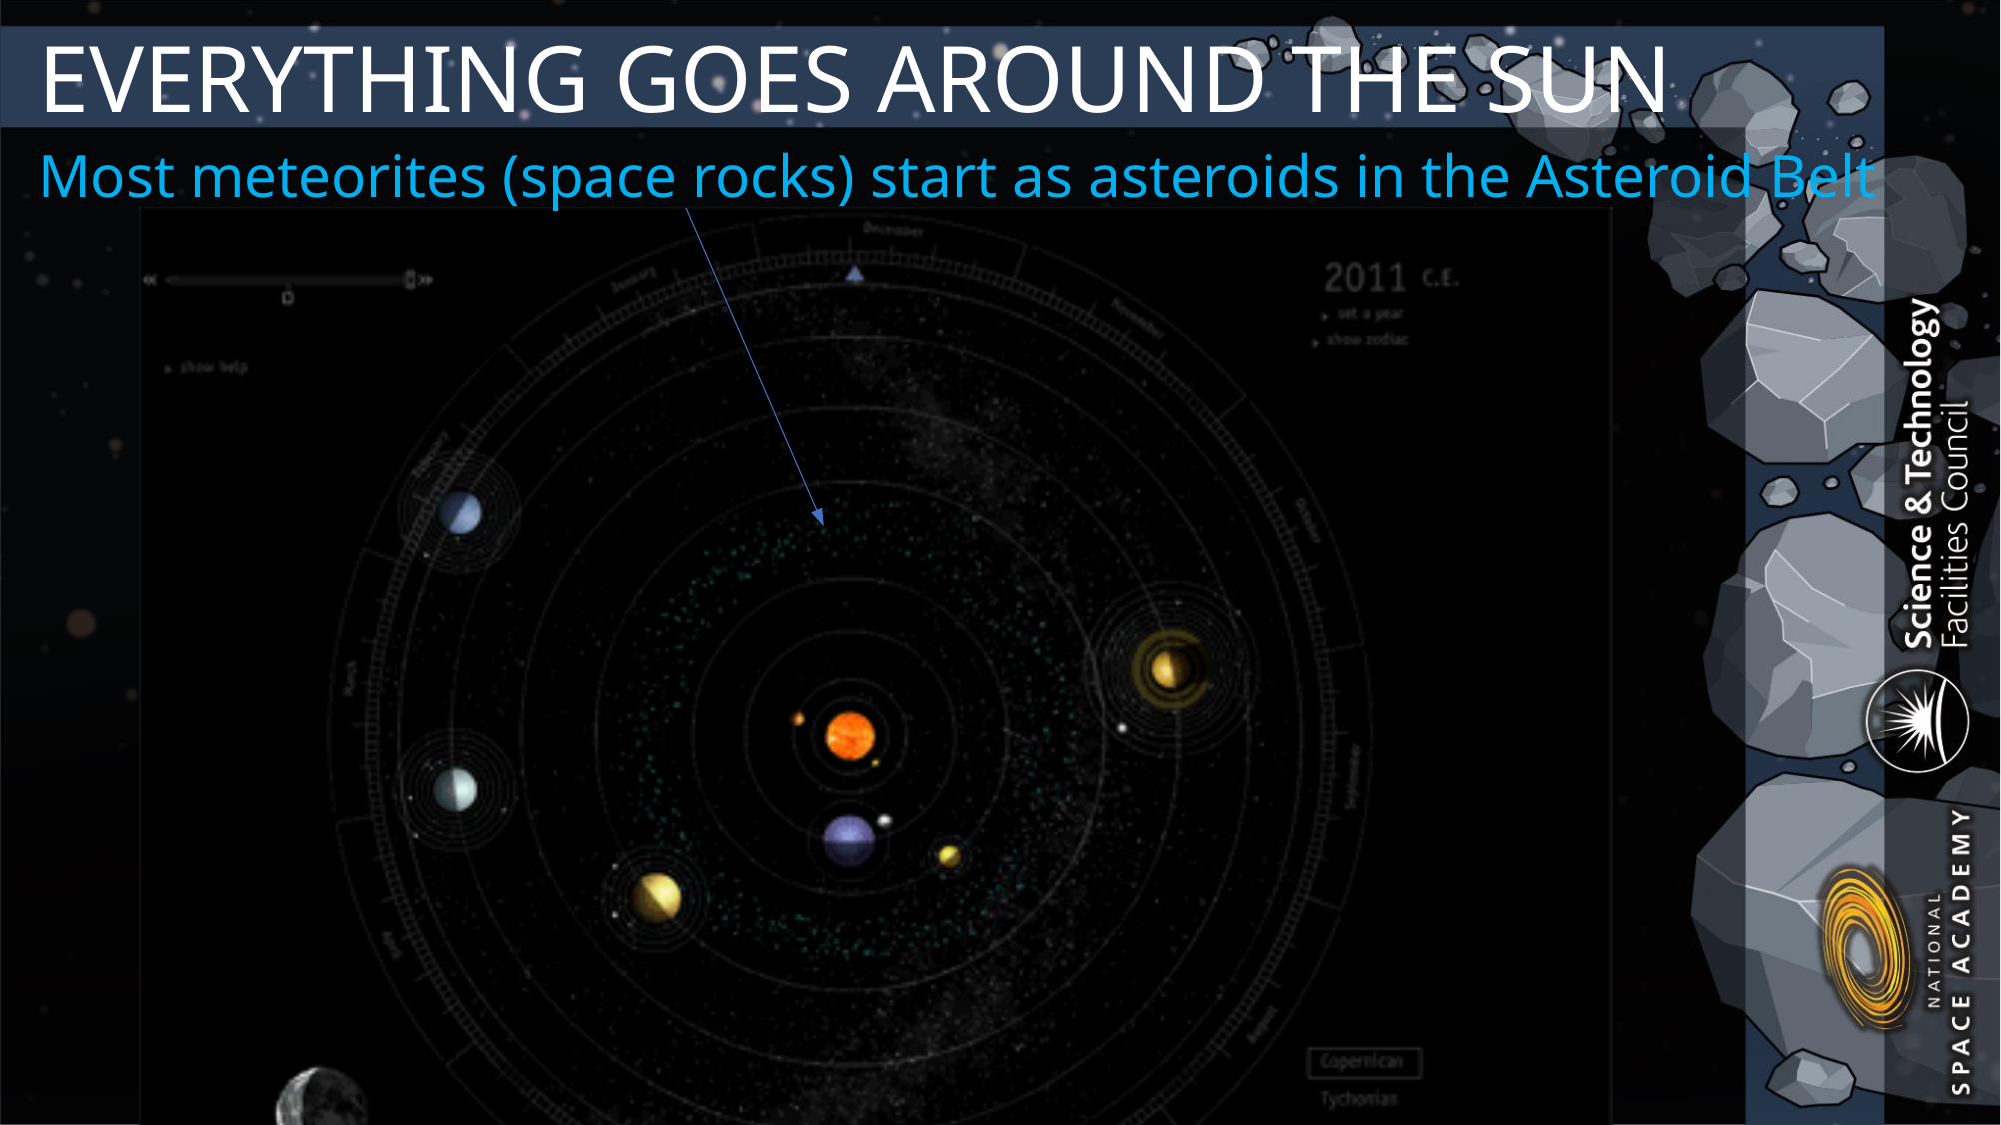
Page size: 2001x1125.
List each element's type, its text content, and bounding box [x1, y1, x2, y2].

text_box EVERYTHING GOES AROUND THE SUN [23, 13, 1664, 141]
picture [139, 208, 1613, 1125]
text_box Most meteorites (space rocks) start as asteroids in the Asteroid Belt [23, 131, 1463, 217]
